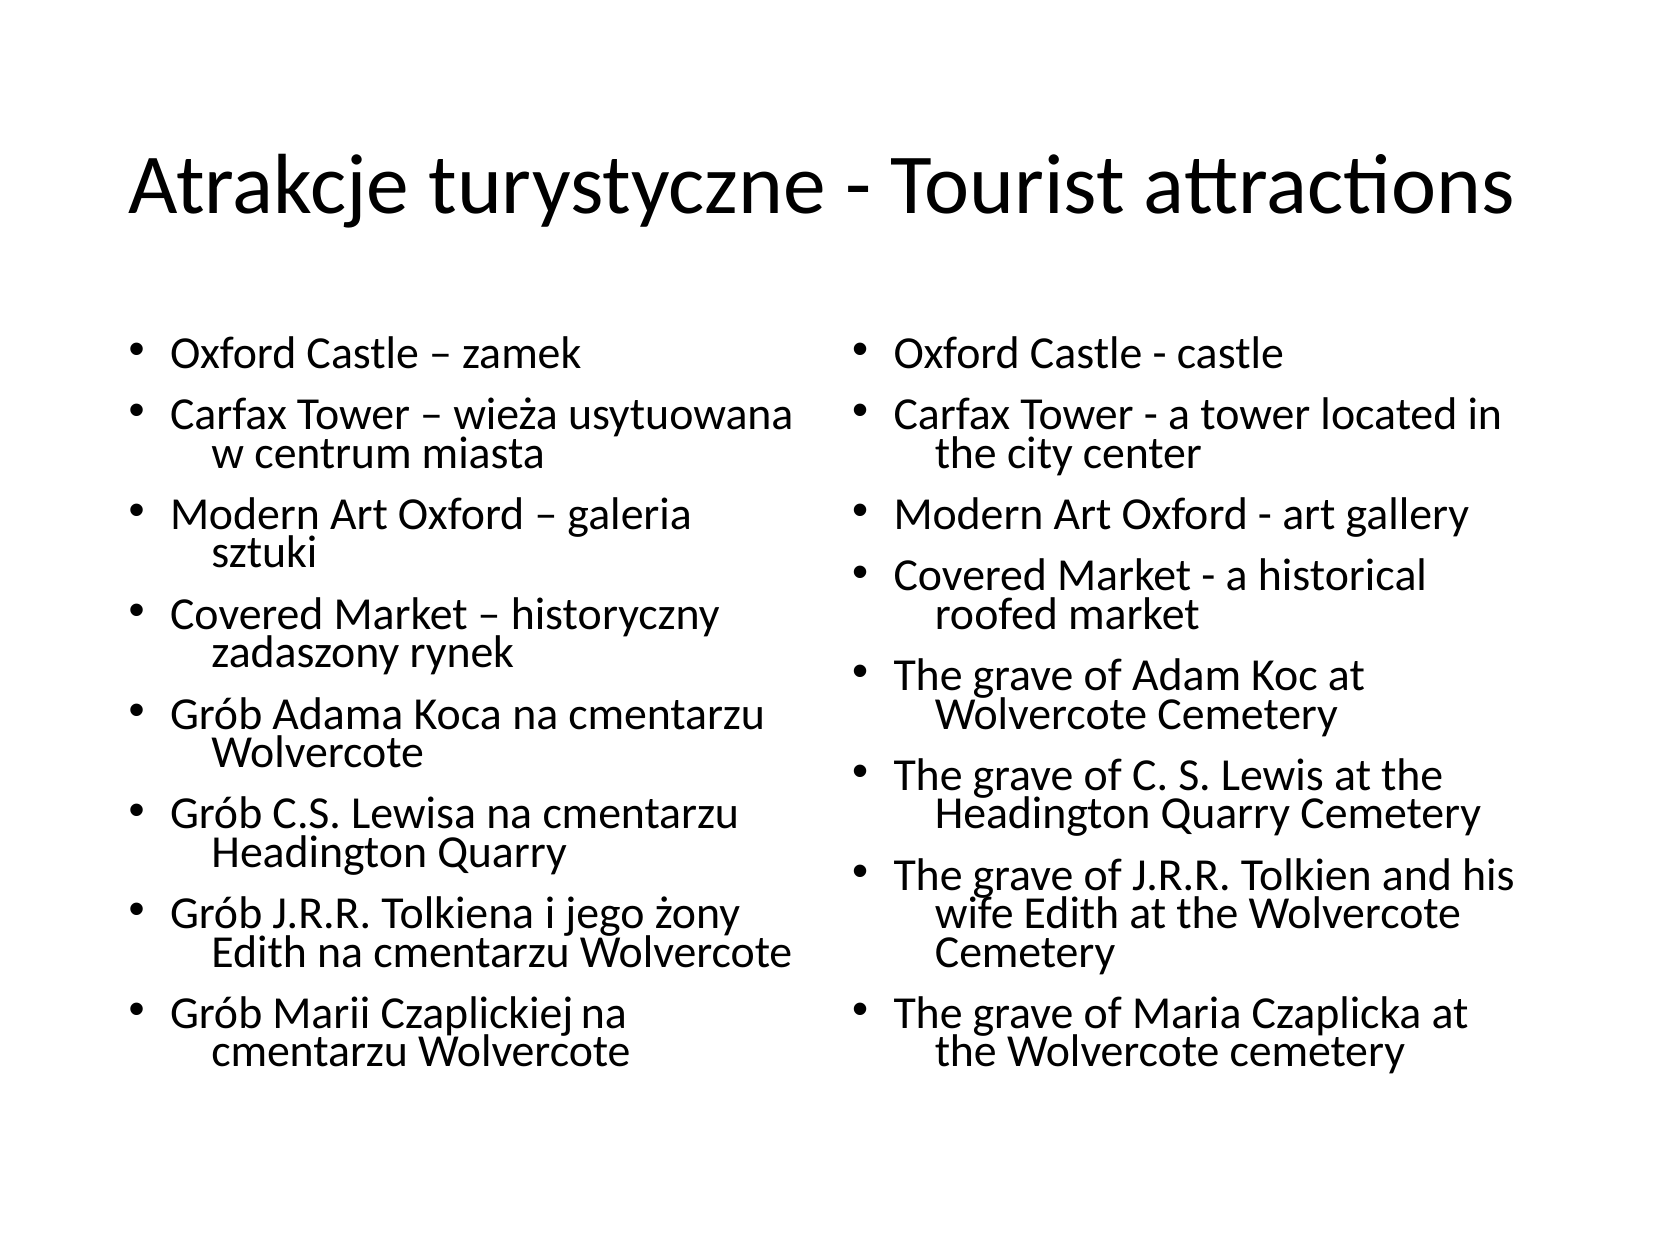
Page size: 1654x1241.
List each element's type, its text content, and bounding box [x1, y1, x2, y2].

list Oxford Castle - castle Carfax Tower - a tower located in the city center Modern Art Oxford - art gallery Covered Market - a historical roofed market The grave of Adam Koc at Wolvercote Cemetery The grave of C. S. Lewis at the Headington Quarry Cemetery The grave of J.R.R. Tolkien and his wife Edith at the Wolvercote Cemetery The grave of Maria Czaplicka at the Wolvercote cemetery [837, 330, 1540, 1117]
list Oxford Castle – zamek Carfax Tower – wieża usytuowana w centrum miasta Modern Art Oxford – galeria sztuki Covered Market – historyczny zadaszony rynek Grób Adama Koca na cmentarzu Wolvercote Grób C.S. Lewisa na cmentarzu Headington Quarry Grób J.R.R. Tolkiena i jego żony Edith na cmentarzu Wolvercote Grób Marii Czaplickiej na cmentarzu Wolvercote [113, 330, 817, 1117]
title Atrakcje turystyczne - Tourist attractions [113, 66, 1540, 306]
